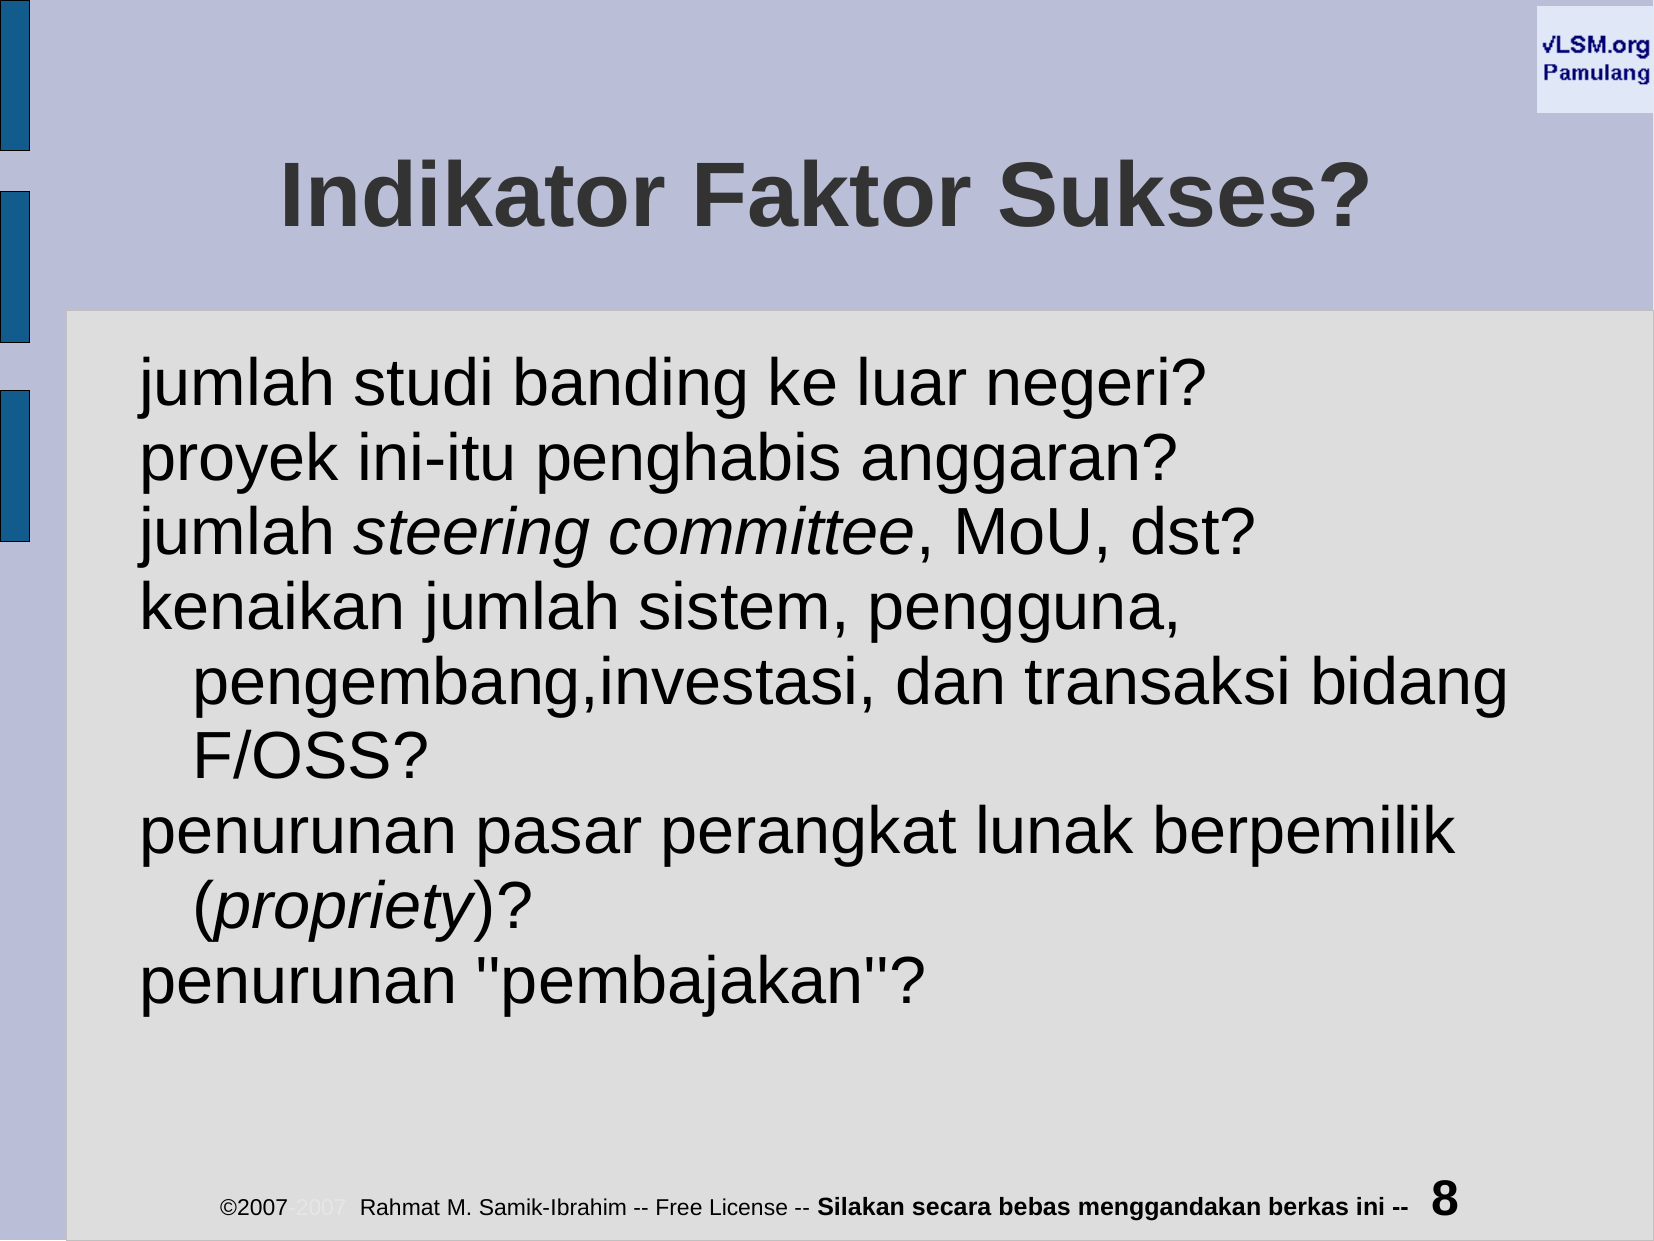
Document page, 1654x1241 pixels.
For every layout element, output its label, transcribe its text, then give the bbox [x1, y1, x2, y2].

title Indikator Faktor Sukses? [121, 98, 1534, 291]
list jumlah studi banding ke luar negeri? proyek ini-itu penghabis anggaran? jumlah steering committee, MoU, dst? kenaikan jumlah sistem, pengguna, pengembang,investasi, dan transaksi bidang F/OSS? penurunan pasar perangkat lunak berpemilik (propriety)? penurunan ''pembajakan''? [121, 344, 1534, 1112]
picture [1537, 6, 1654, 113]
